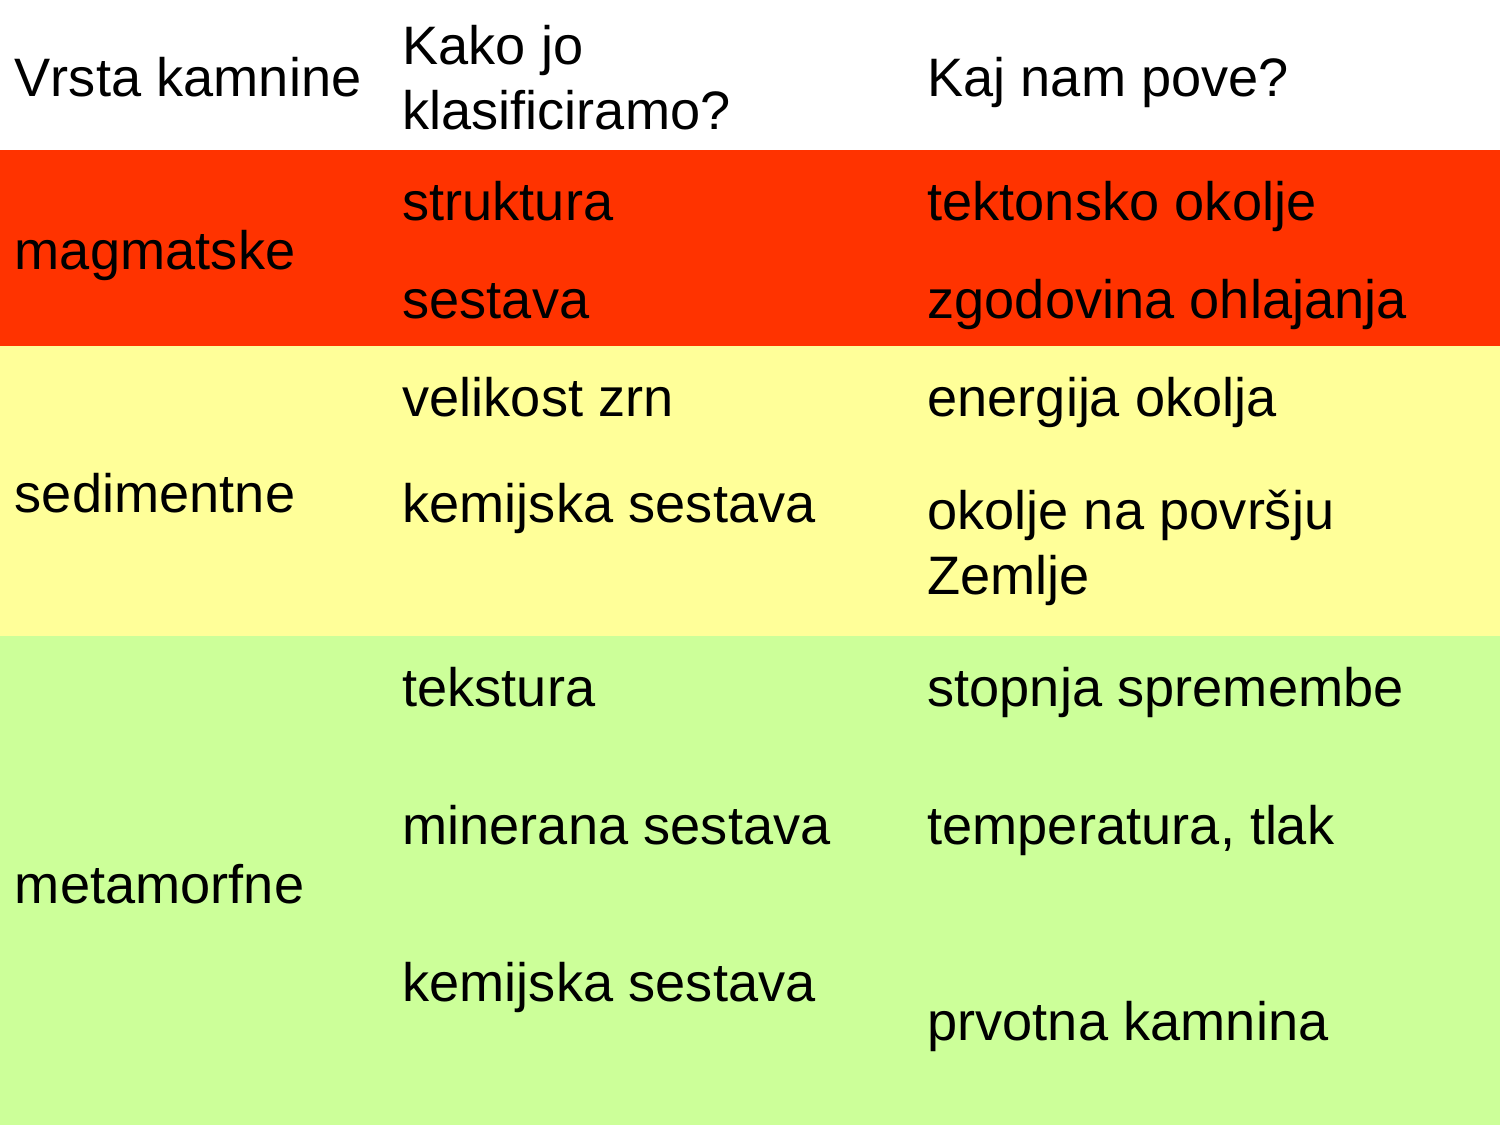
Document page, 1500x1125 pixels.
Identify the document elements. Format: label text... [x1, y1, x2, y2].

table_cell okolje na površju Zemlje [913, 444, 1500, 636]
table_cell magmatske [0, 150, 388, 346]
table_cell sestava [388, 248, 913, 346]
table_cell prvotna kamnina [913, 911, 1500, 1125]
table_header Vrsta kamnine [0, 0, 388, 150]
table_cell kemijska sestava [388, 911, 913, 1125]
table_cell struktura [388, 150, 913, 248]
table_cell zgodovina ohlajanja [913, 248, 1500, 346]
table_cell stopnja spremembe [913, 636, 1500, 734]
table_cell sedimentne [0, 346, 388, 636]
table_header Kako jo klasificiramo? [388, 0, 913, 150]
table_cell tektonsko okolje [913, 150, 1500, 248]
table_cell tekstura [388, 636, 913, 734]
table_cell kemijska sestava [388, 444, 913, 636]
table_cell temperatura, tlak [913, 734, 1500, 911]
table_cell metamorfne [0, 636, 388, 1125]
table_cell velikost zrn [388, 346, 913, 444]
table_header Kaj nam pove? [913, 0, 1500, 150]
table_cell energija okolja [913, 346, 1500, 444]
table_cell minerana sestava [388, 734, 913, 911]
